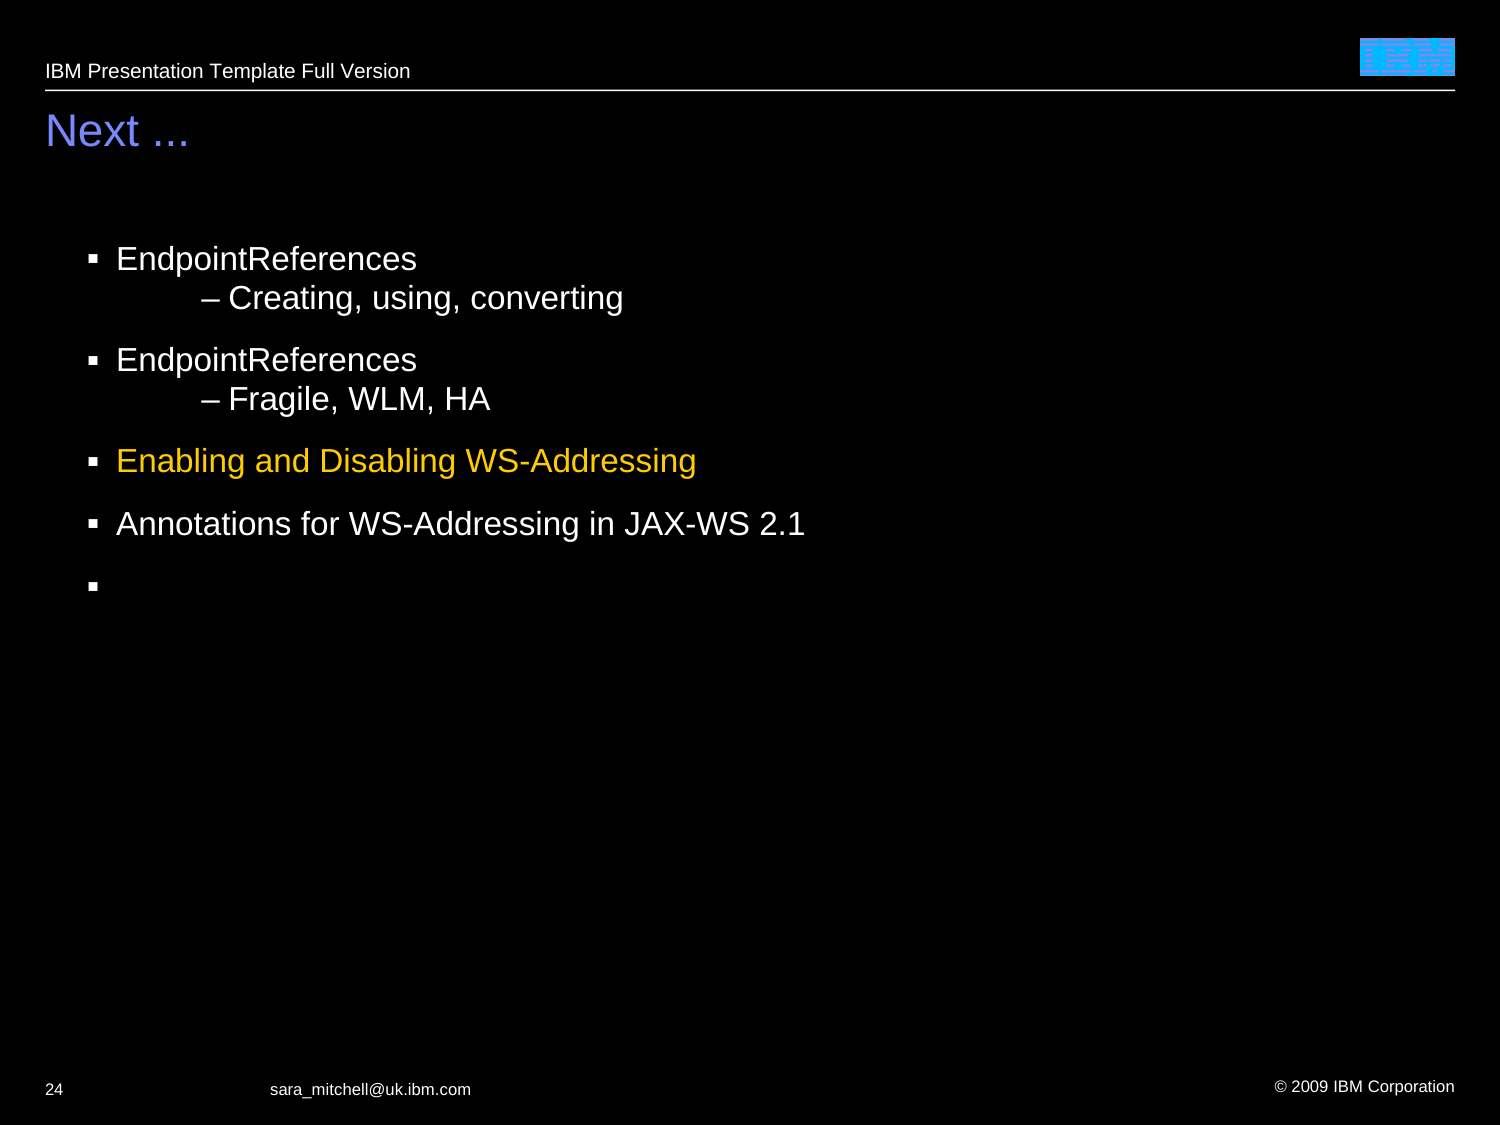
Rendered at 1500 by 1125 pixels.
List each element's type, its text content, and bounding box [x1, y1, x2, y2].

text_box IBM Presentation Template Full Version [30, 37, 1306, 83]
title Next ... [30, 97, 1456, 218]
list EndpointReferences Creating, using, converting EndpointReferences Fragile, WLM, HA Enabling and Disabling WS-Addressing Annotations for WS-Addressing in JAX-WS 2.1 [72, 232, 1393, 1037]
